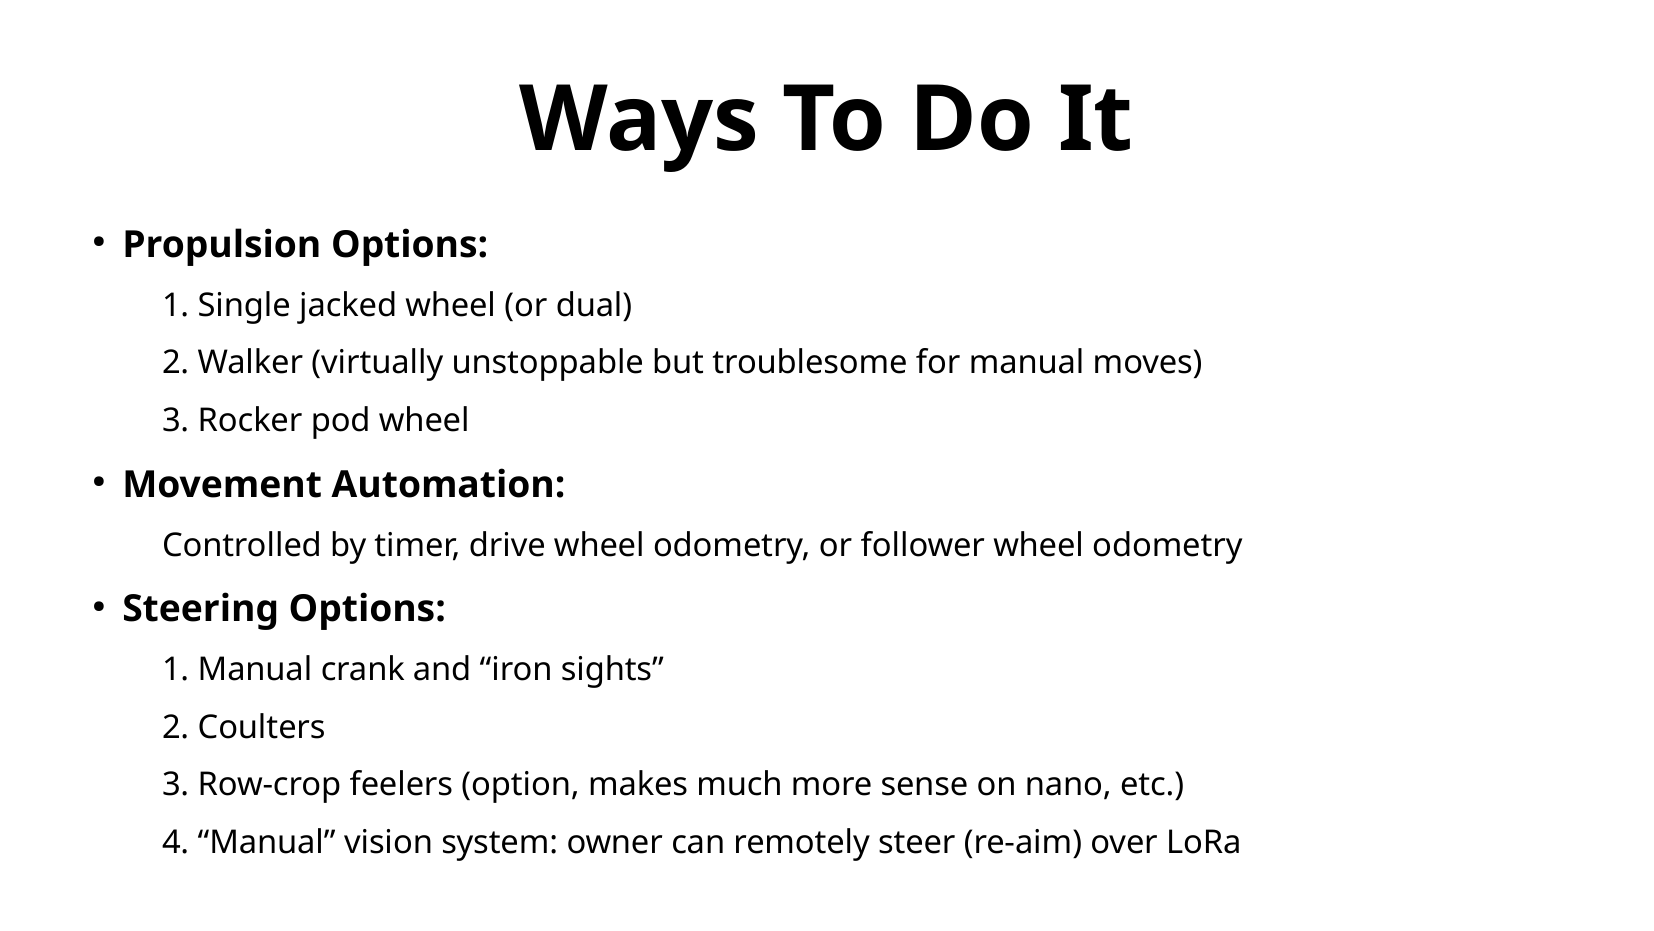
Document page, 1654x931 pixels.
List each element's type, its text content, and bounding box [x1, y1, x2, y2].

list Propulsion Options: 1. Single jacked wheel (or dual) 2. Walker (virtually unstoppable but troublesome for manual moves) 3. Rocker pod wheel Movement Automation: Controlled by timer, drive wheel odometry, or follower wheel odometry Steering Options: 1. Manual crank and “iron sights” 2. Coulters 3. Row-crop feelers (option, makes much more sense on nano, etc.) 4. “Manual” vision system: owner can remotely steer (re-aim) over LoRa [82, 217, 1571, 863]
title Ways To Do It [82, 37, 1571, 193]
